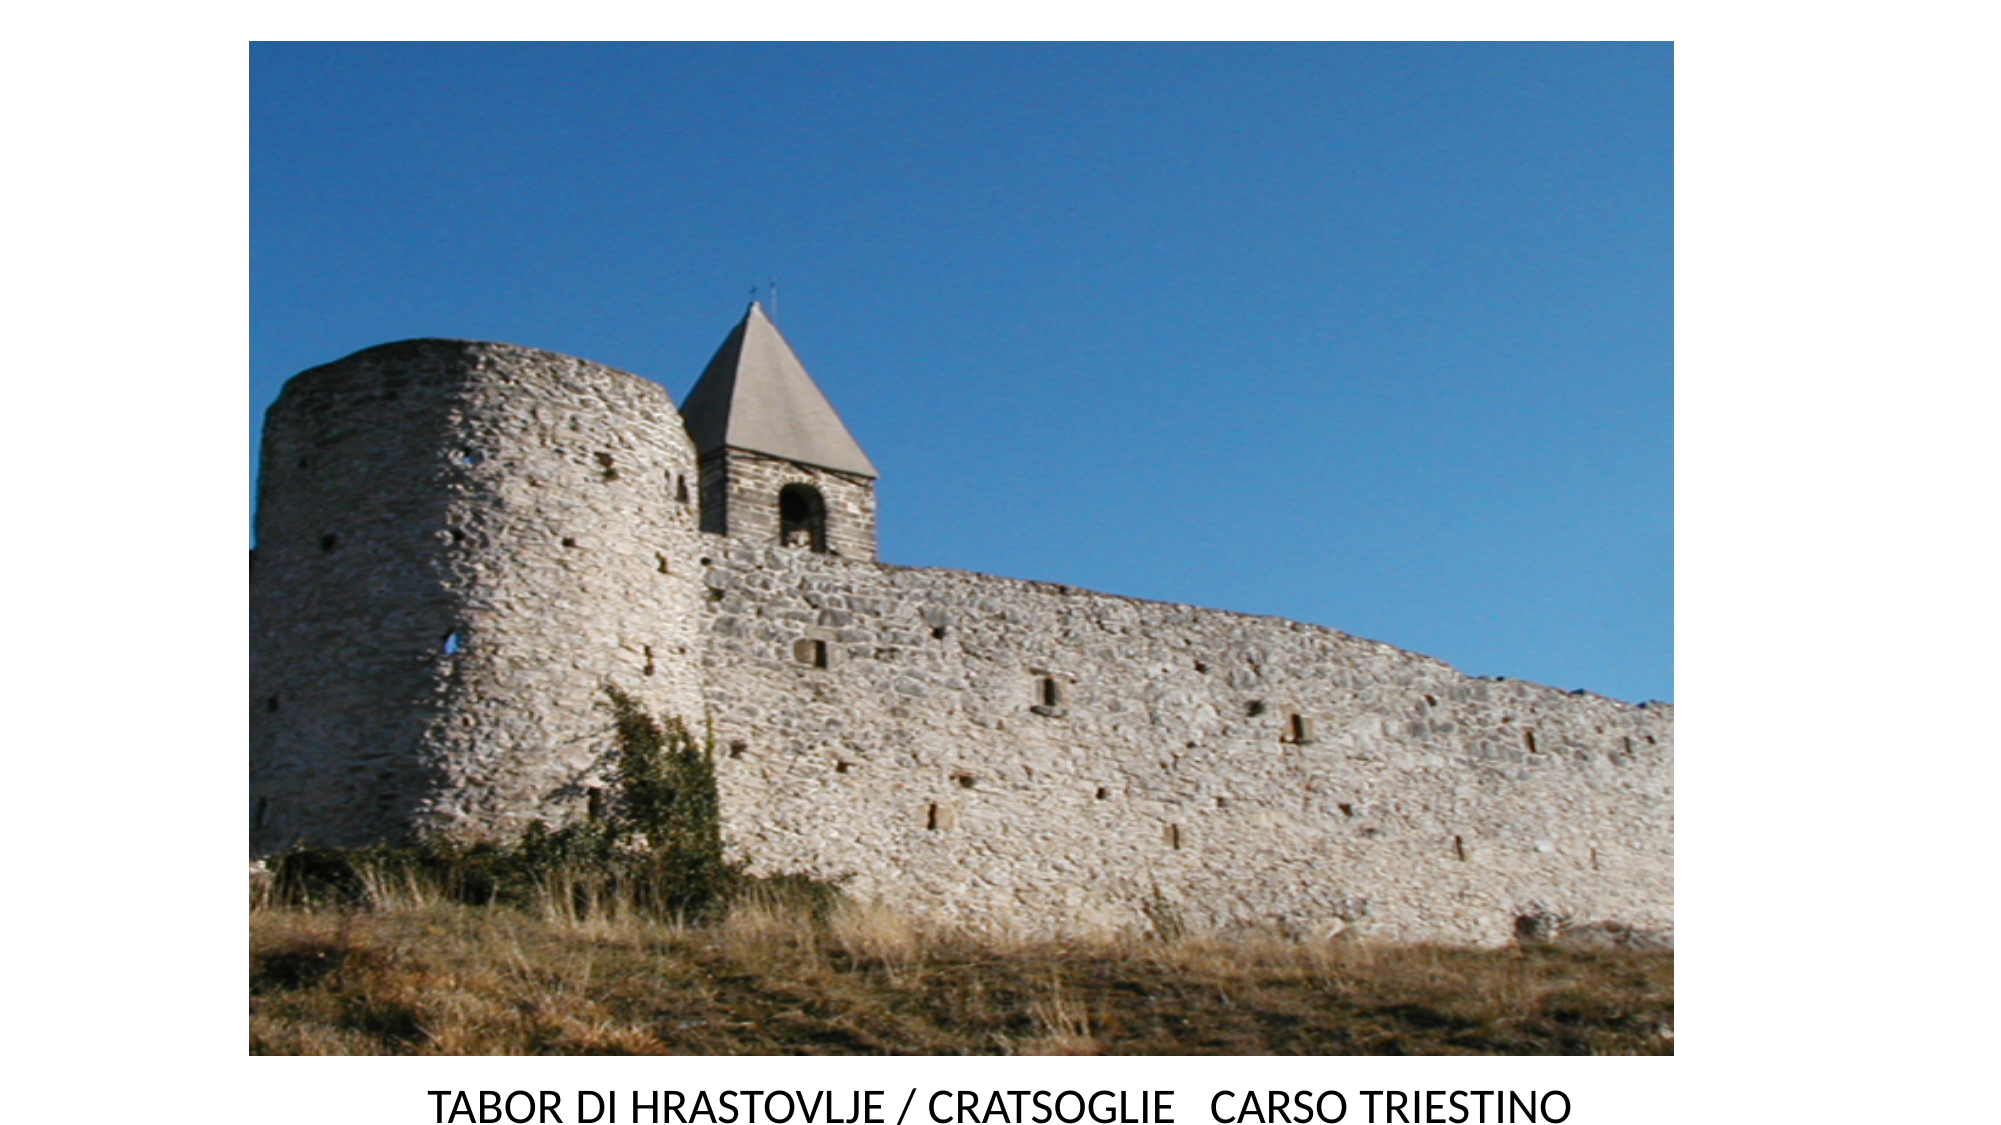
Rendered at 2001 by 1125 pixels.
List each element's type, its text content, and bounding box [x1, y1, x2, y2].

subtitle TABOR DI HRASTOVLJE / CRATSOGLIE CARSO TRIESTINO [249, 1073, 1750, 1125]
picture [249, 41, 1674, 1056]
